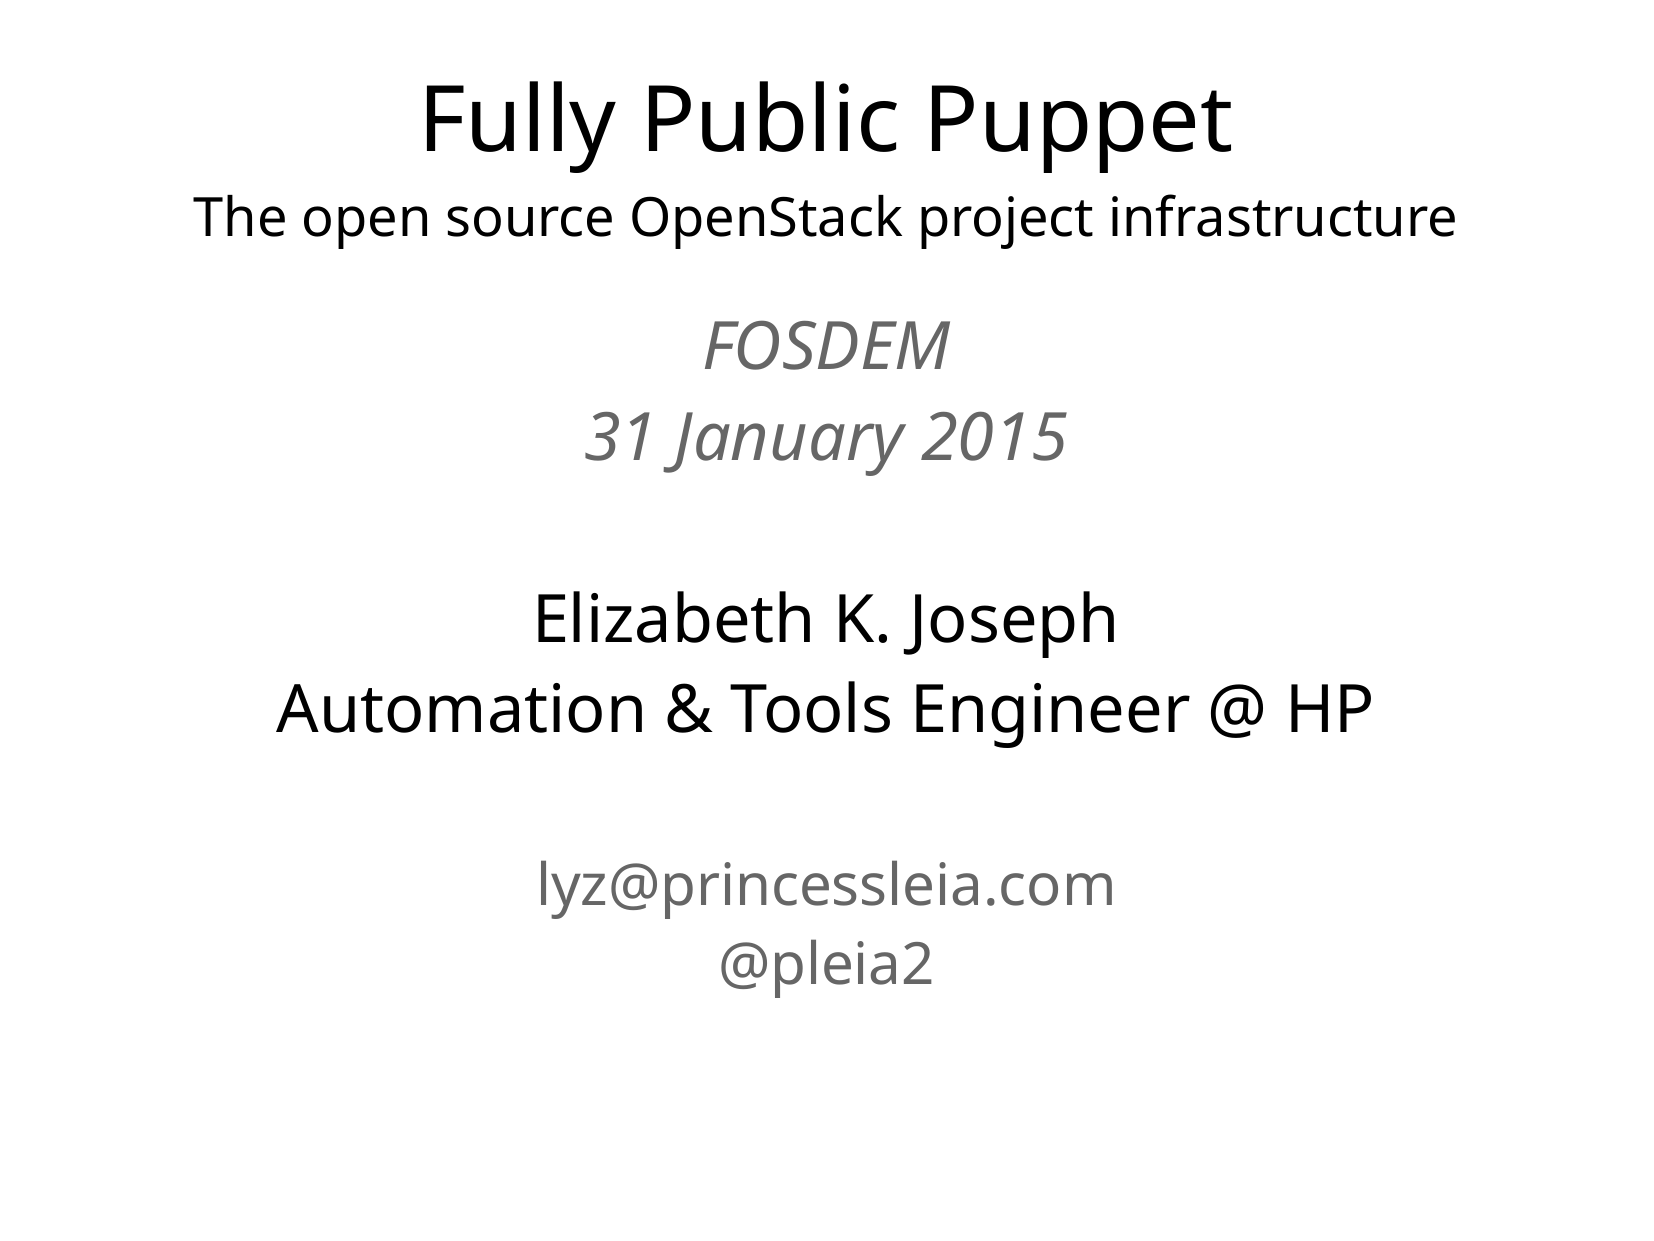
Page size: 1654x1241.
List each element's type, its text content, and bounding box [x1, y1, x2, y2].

subtitle FOSDEM 31 January 2015 Elizabeth K. Joseph Automation & Tools Engineer @ HP lyz@princessleia.com @pleia2 [82, 290, 1571, 1010]
title Fully Public Puppet The open source OpenStack project infrastructure [82, 49, 1571, 257]
